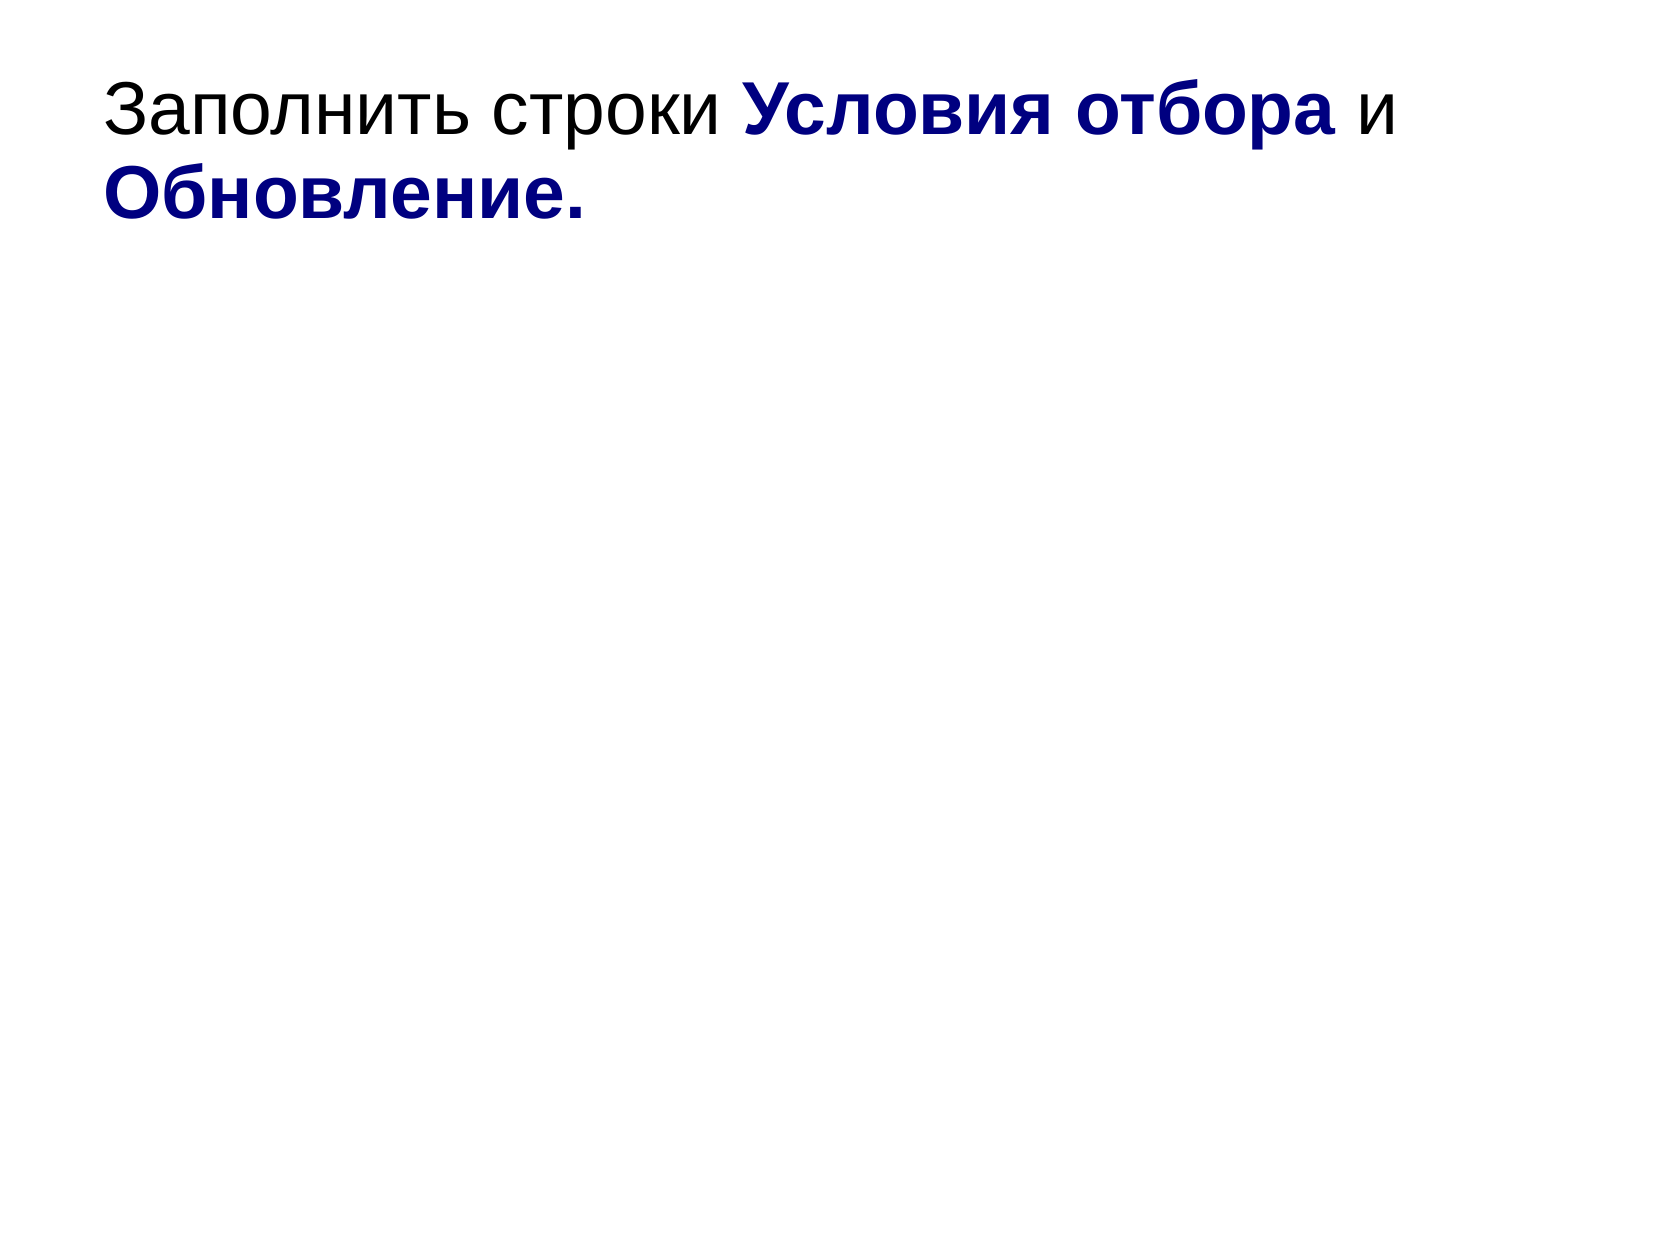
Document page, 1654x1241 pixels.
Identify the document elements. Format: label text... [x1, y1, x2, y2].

text_box Заполнить строки Условия отбора и Обновление. [88, 59, 1477, 242]
